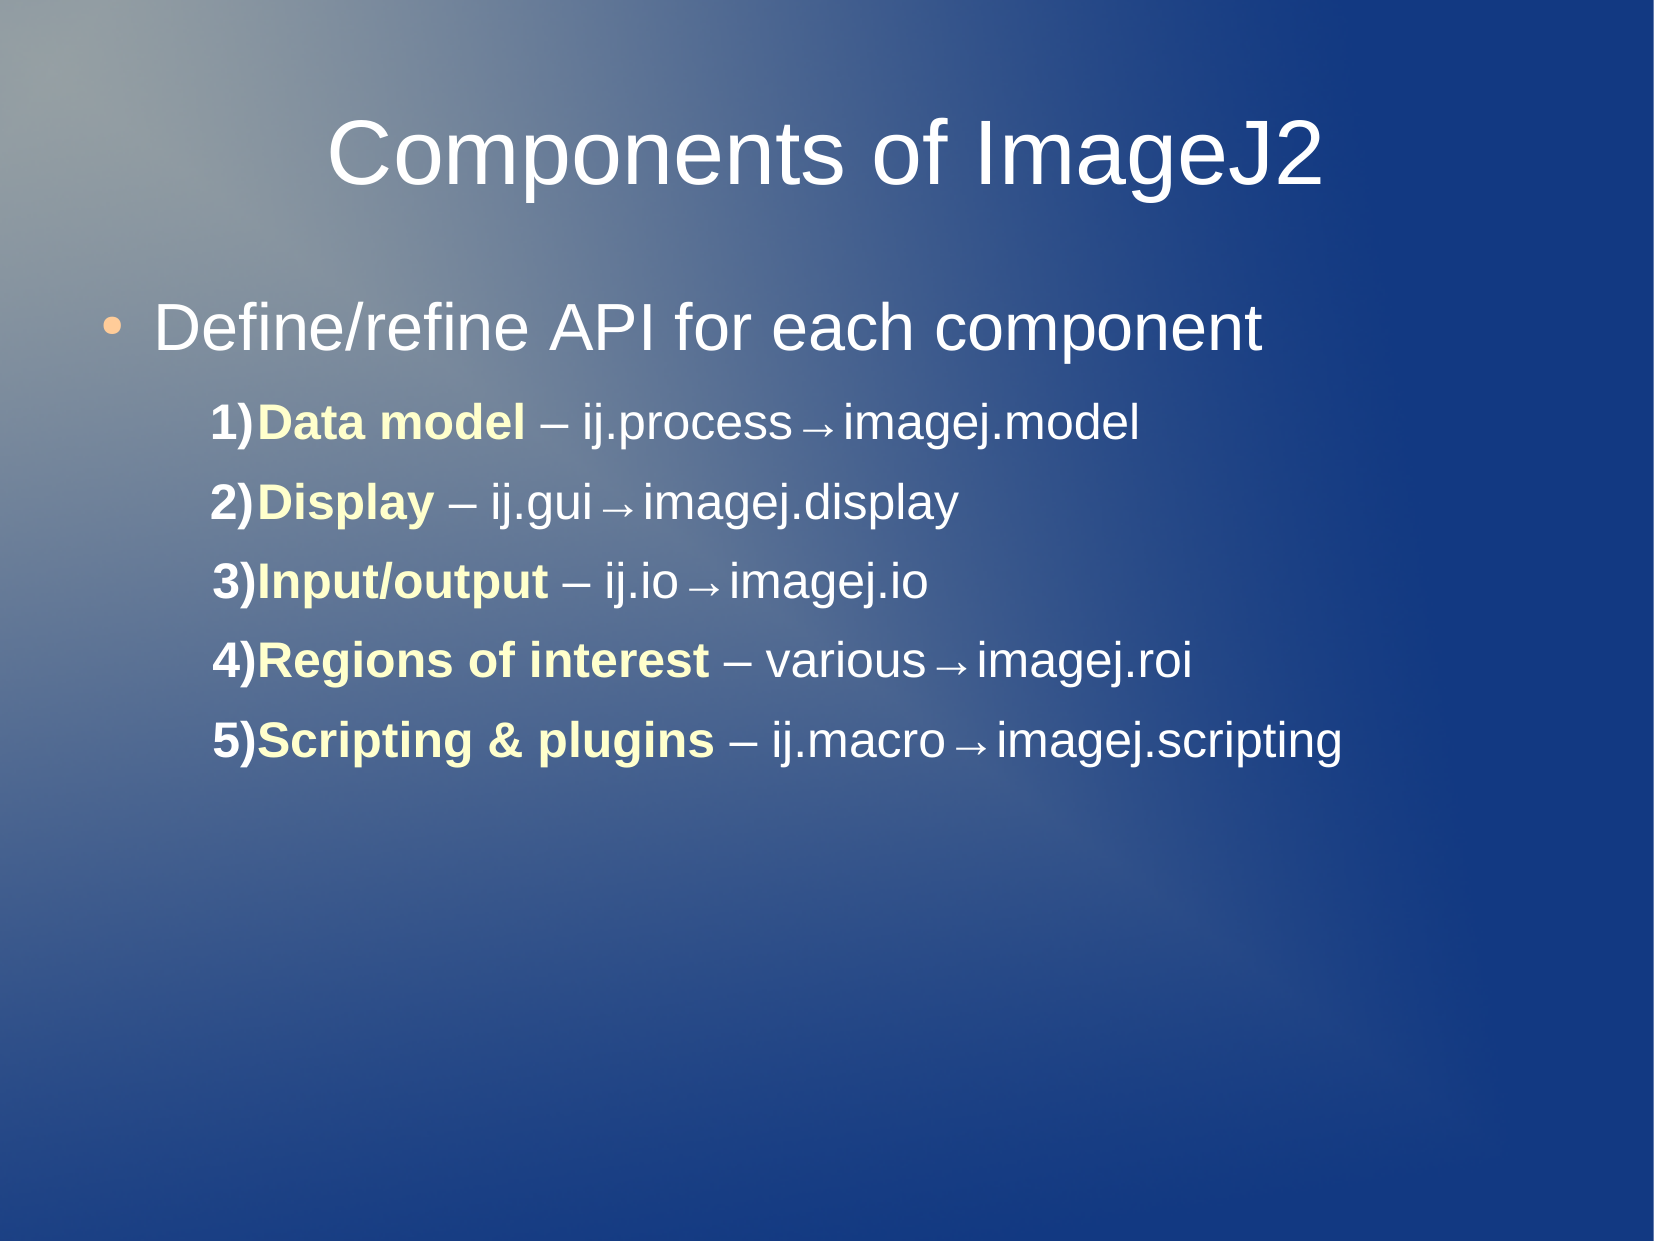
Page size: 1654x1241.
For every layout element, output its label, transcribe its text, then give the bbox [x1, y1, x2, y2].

list Define/refine API for each component Data model – ij.process→imagej.model Display – ij.gui→imagej.display Input/output – ij.io→imagej.io Regions of interest – various→imagej.roi Scripting & plugins – ij.macro→imagej.scripting [82, 290, 1571, 1094]
picture [0, 0, 1654, 1241]
title Components of ImageJ2 [82, 56, 1571, 250]
